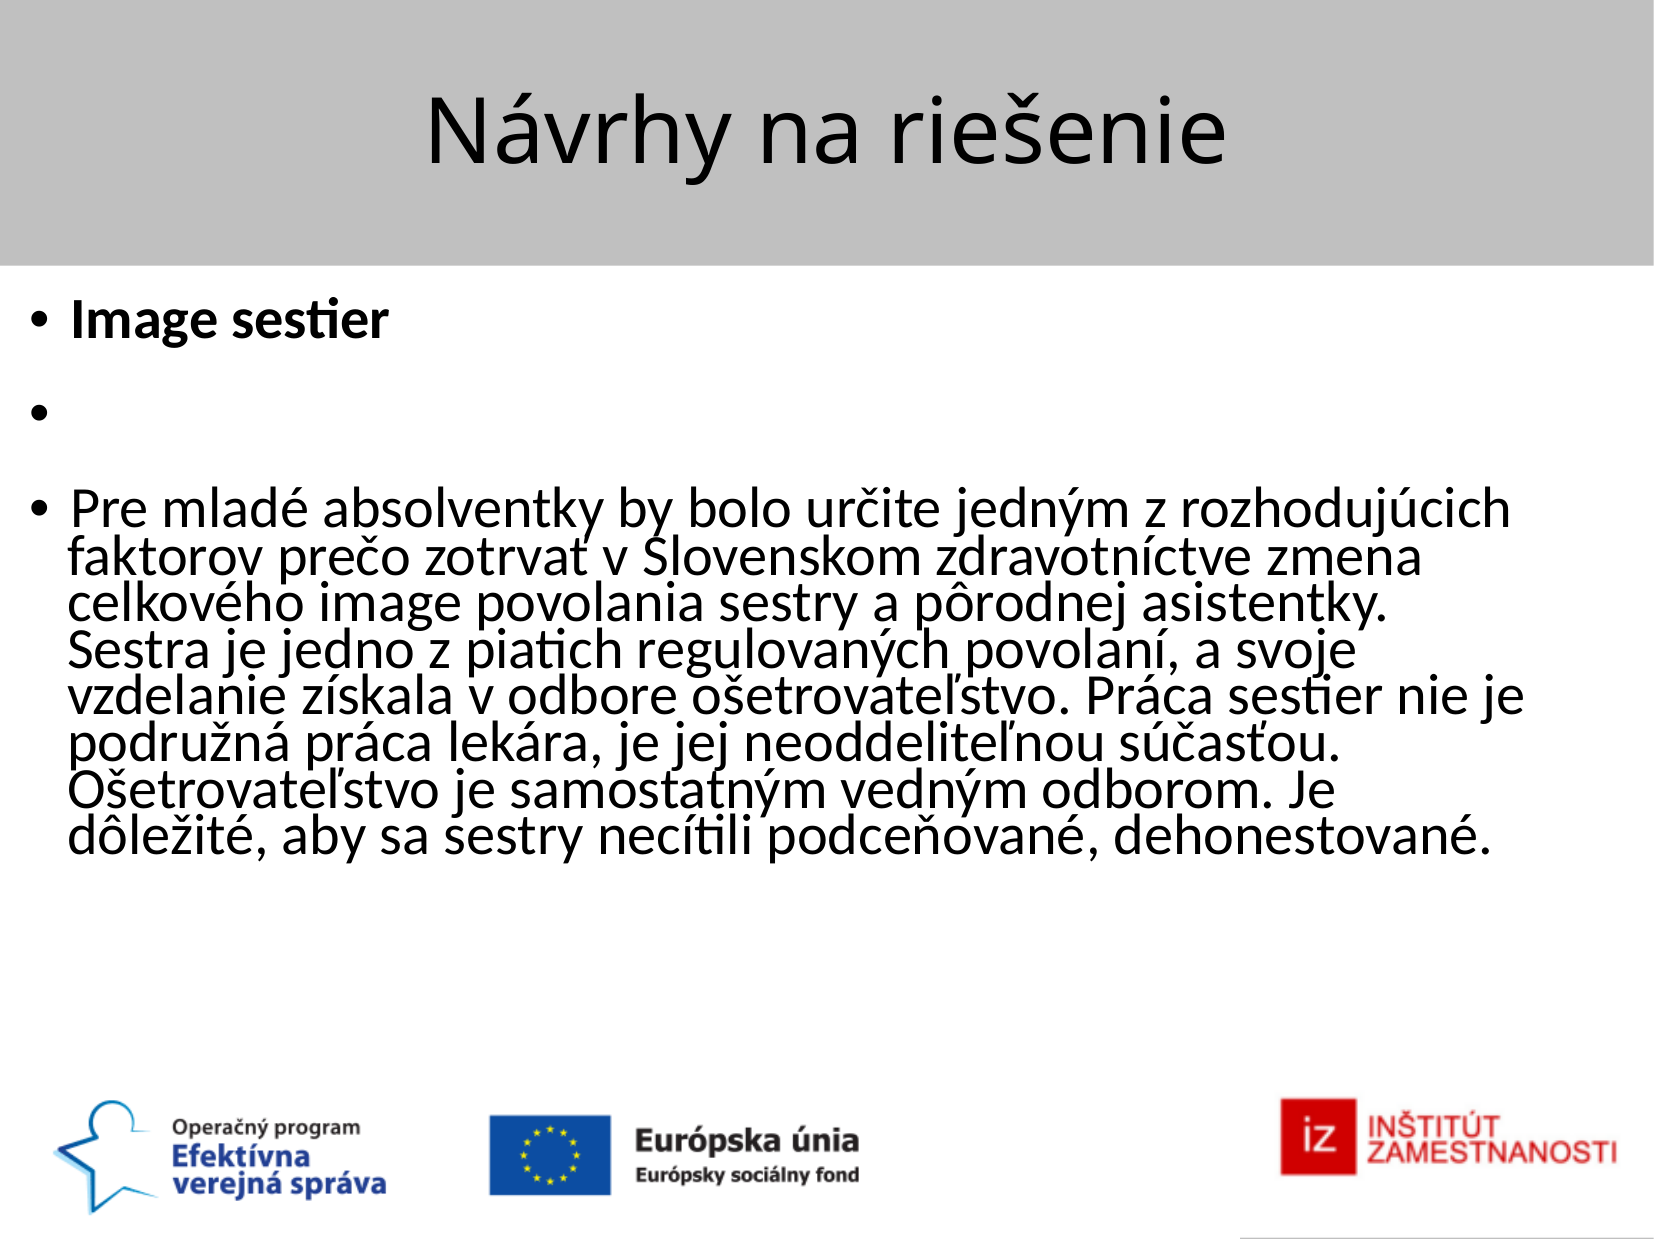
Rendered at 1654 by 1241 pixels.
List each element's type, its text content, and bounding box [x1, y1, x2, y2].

picture [1240, 1033, 1654, 1241]
picture [29, 1077, 886, 1241]
list • Image sestier • • Pre mladé absolventky by bolo určite jedným z rozhodujúcich faktorov prečo zotrvať v Slovenskom zdravotníctve zmena celkového image povolania sestry a pôrodnej asistentky. Sestra je jedno z piatich regulovaných povolaní, a svoje vzdelanie získala v odbore ošetrovateľstvo. Práca sestier nie je podružná práca lekára, je jej neoddeliteľnou súčasťou. Ošetrovateľstvo je samostatným vedným odborom. Je dôležité, aby sa sestry necítili podceňované, dehonestované. [29, 295, 1533, 1077]
title Návrhy na riešenie [88, 29, 1565, 237]
